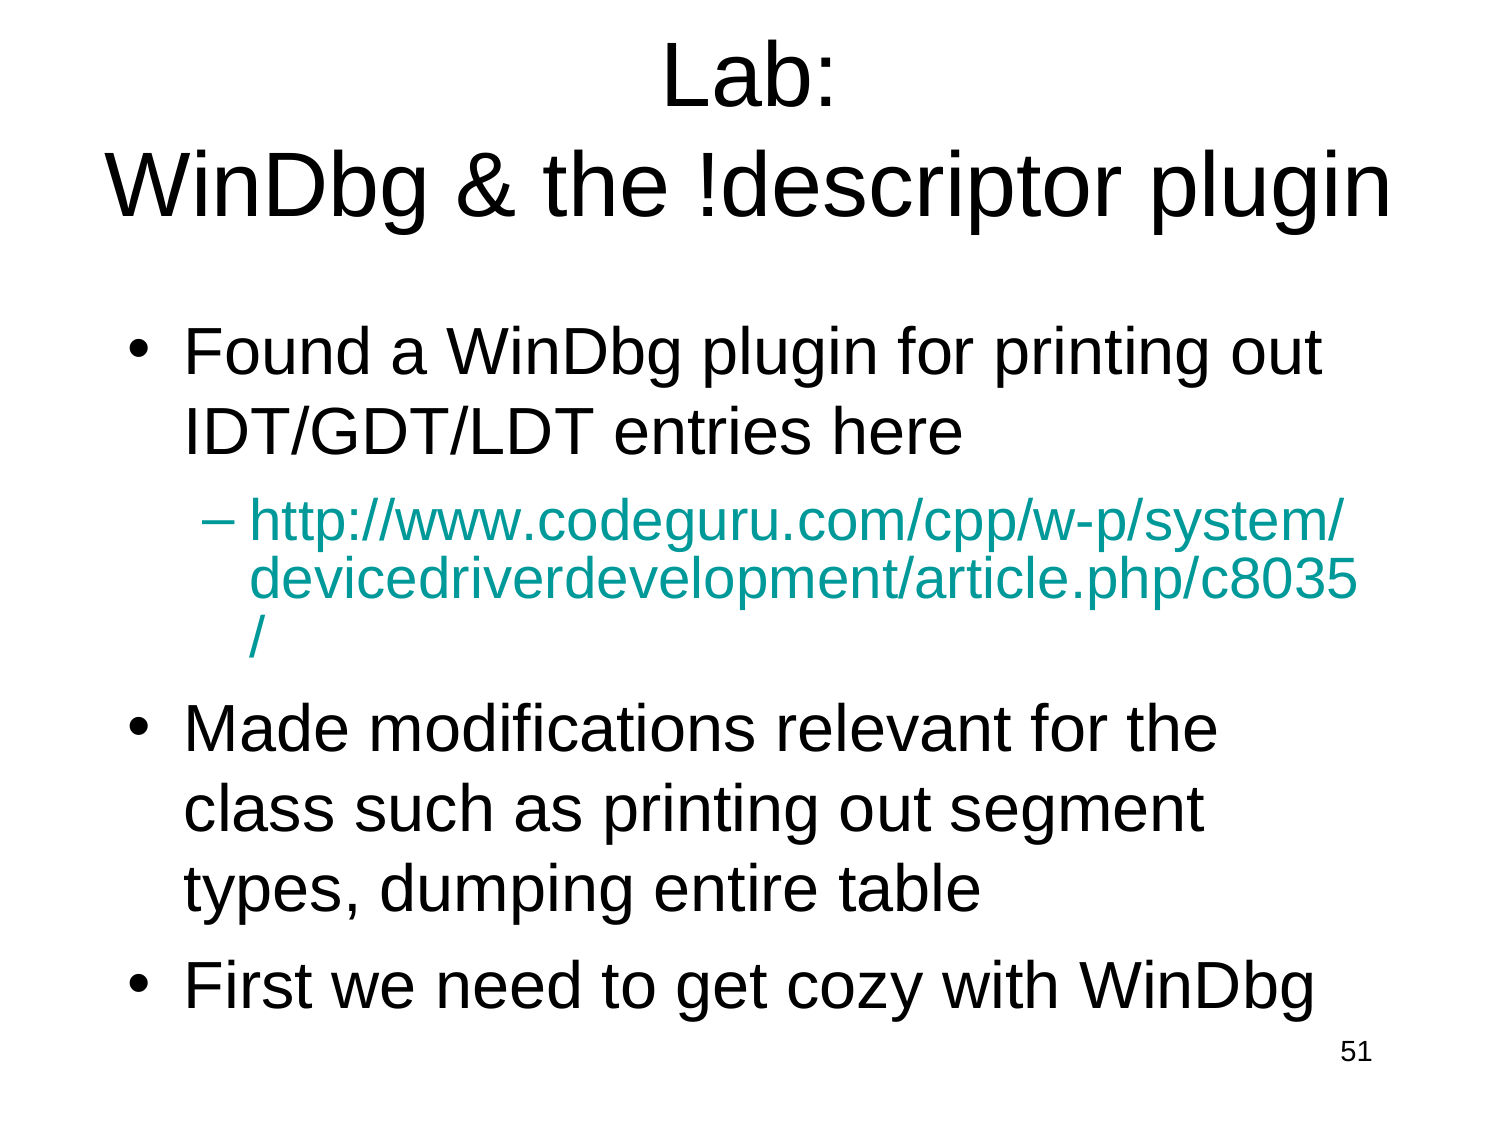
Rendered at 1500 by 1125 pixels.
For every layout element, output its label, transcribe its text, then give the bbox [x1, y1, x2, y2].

list Found a WinDbg plugin for printing out IDT/GDT/LDT entries here http://www.codeguru.com/cpp/w-p/system/devicedriverdevelopment/article.php/c8035/ Made modifications relevant for the class such as printing out segment types, dumping entire table First we need to get cozy with WinDbg [112, 299, 1388, 976]
text_box <number> [1074, 1025, 1388, 1101]
title Lab: WinDbg & the !descriptor plugin [0, 0, 1500, 250]
